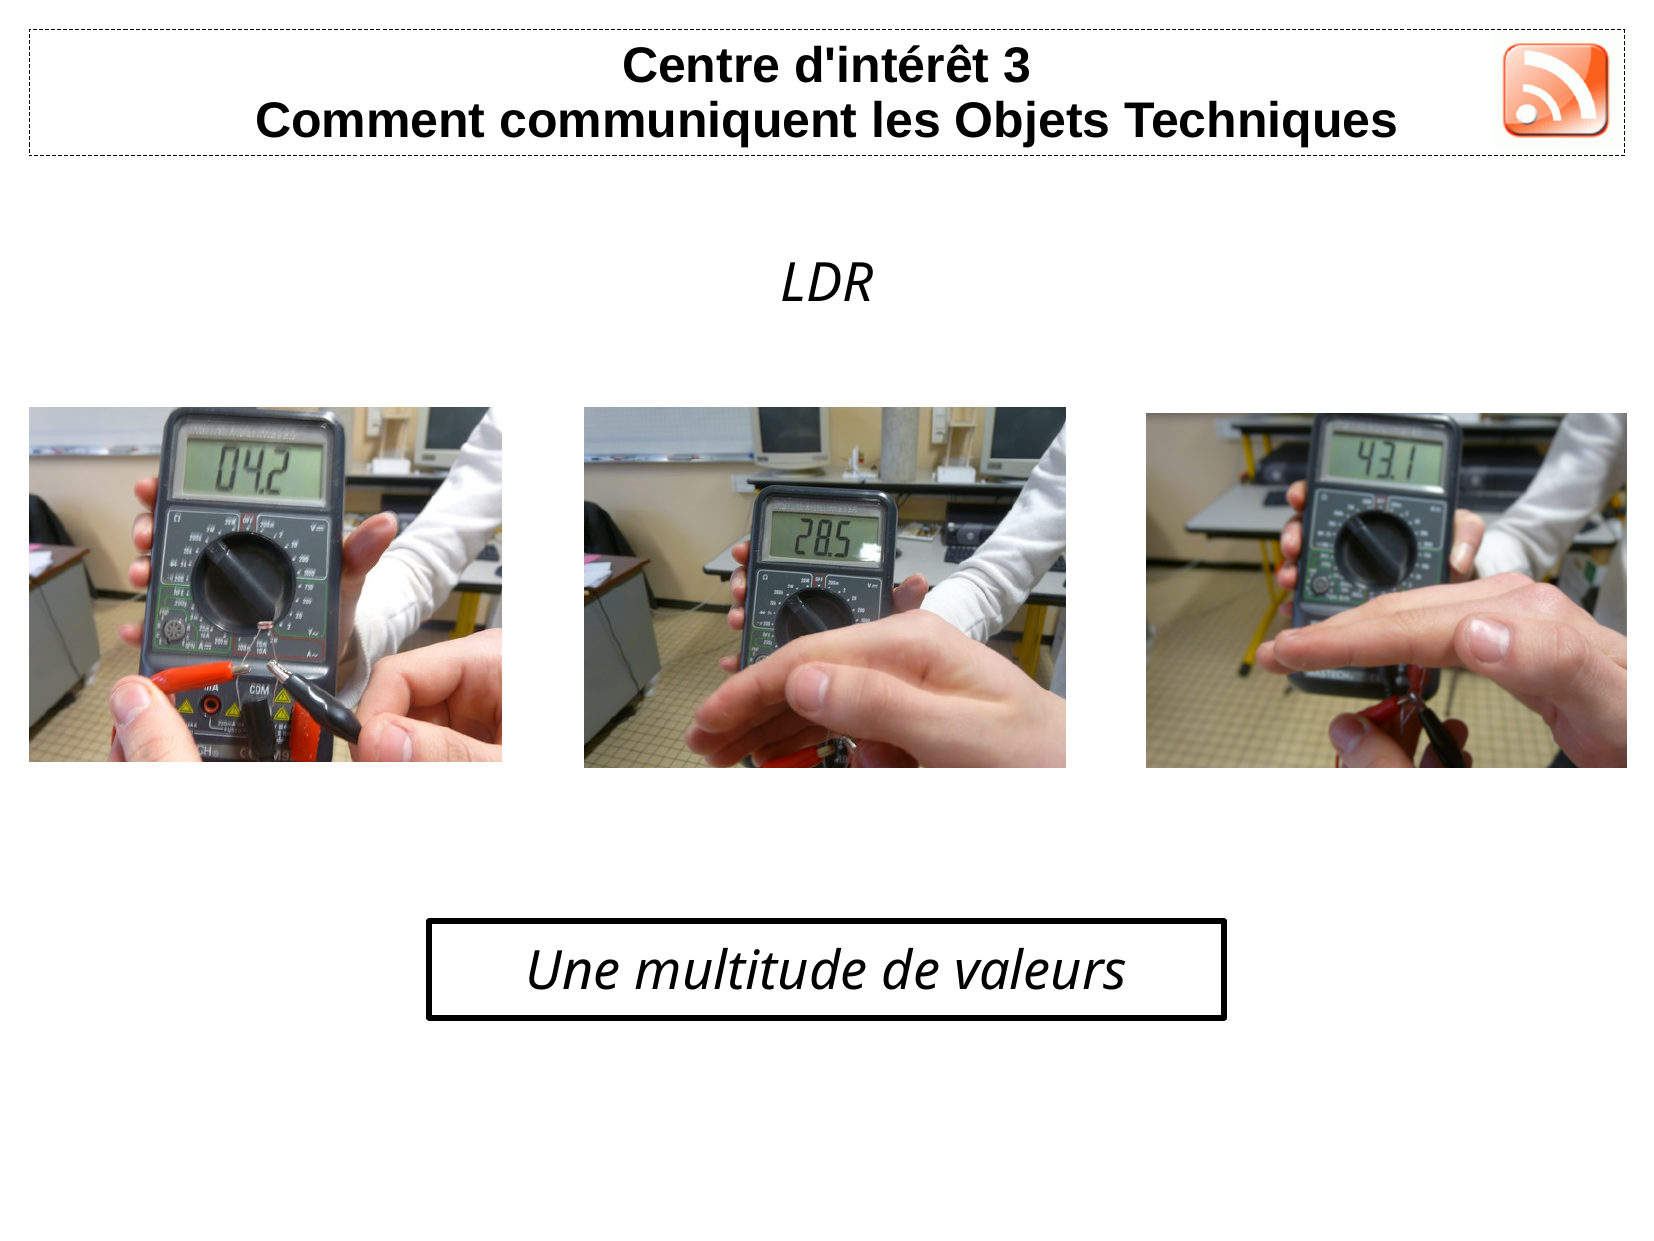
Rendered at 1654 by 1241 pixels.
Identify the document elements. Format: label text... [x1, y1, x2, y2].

text_box LDR [621, 236, 1033, 327]
text_box Centre d'intérêt 3 Comment communiquent les Objets Techniques [29, 29, 1625, 156]
picture [29, 407, 502, 762]
picture [584, 407, 1066, 768]
text_box Une multitude de valeurs [429, 921, 1225, 1018]
picture [1146, 413, 1627, 768]
